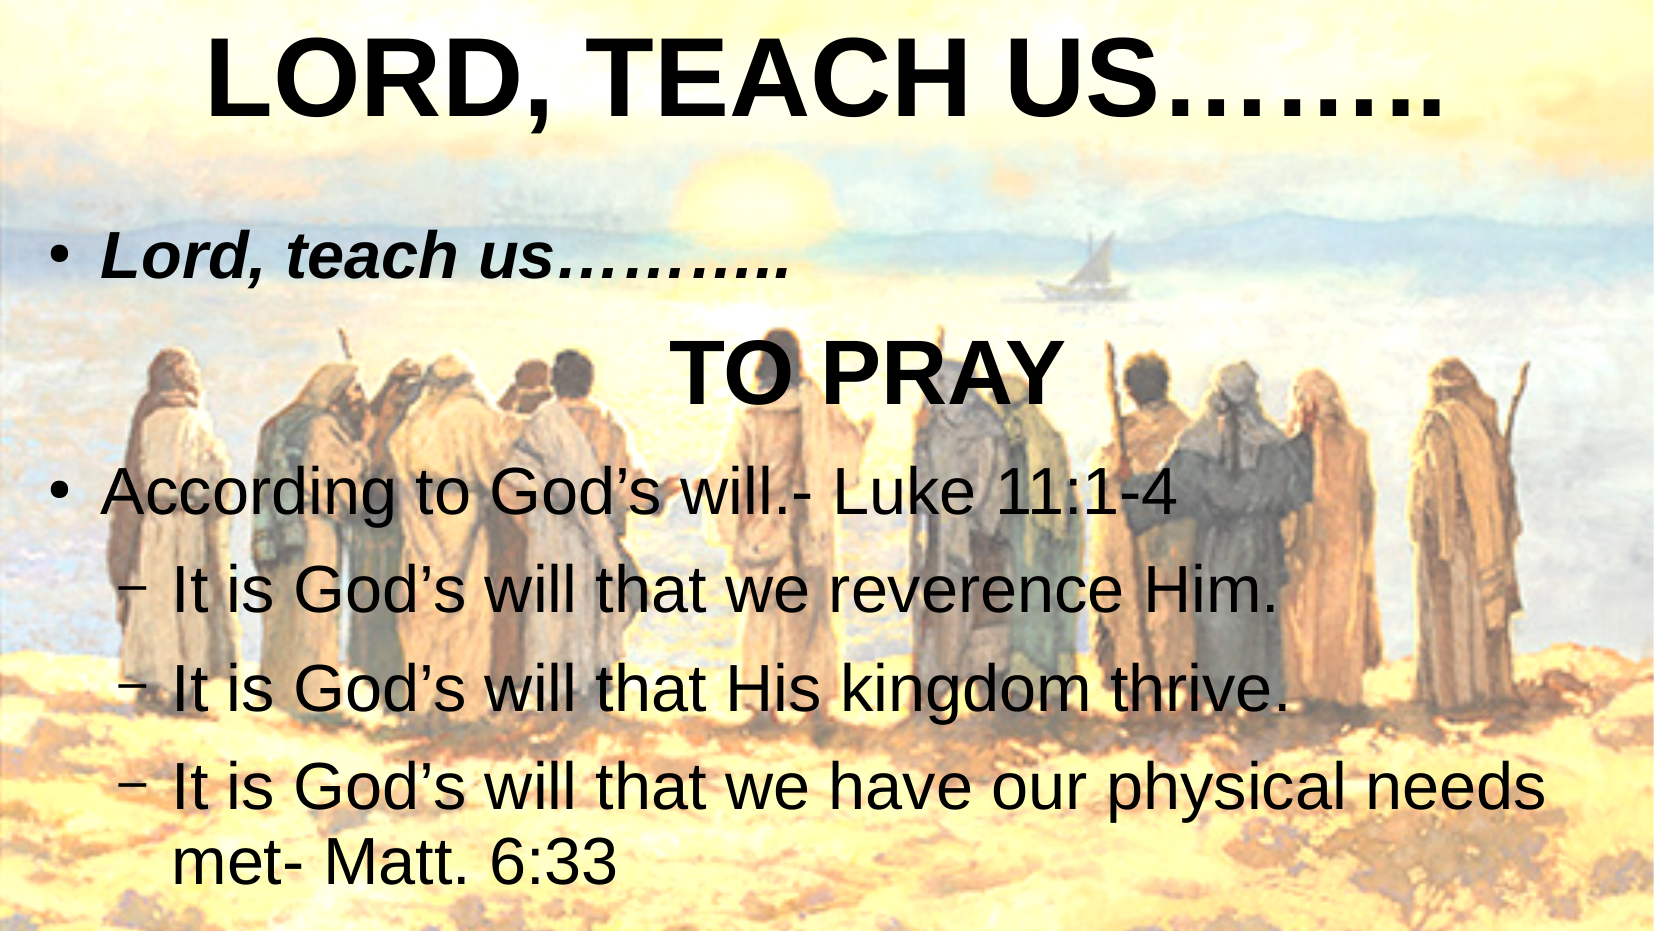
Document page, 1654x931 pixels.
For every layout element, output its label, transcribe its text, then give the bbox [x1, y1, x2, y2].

picture [0, 0, 1654, 931]
title LORD, TEACH US…….. [82, 0, 1571, 156]
list Lord, teach us……….. TO PRAY According to God’s will.- Luke 11:1-4 It is God’s will that we reverence Him. It is God’s will that His kingdom thrive. It is God’s will that we have our physical needs met- Matt. 6:33 [30, 217, 1636, 916]
